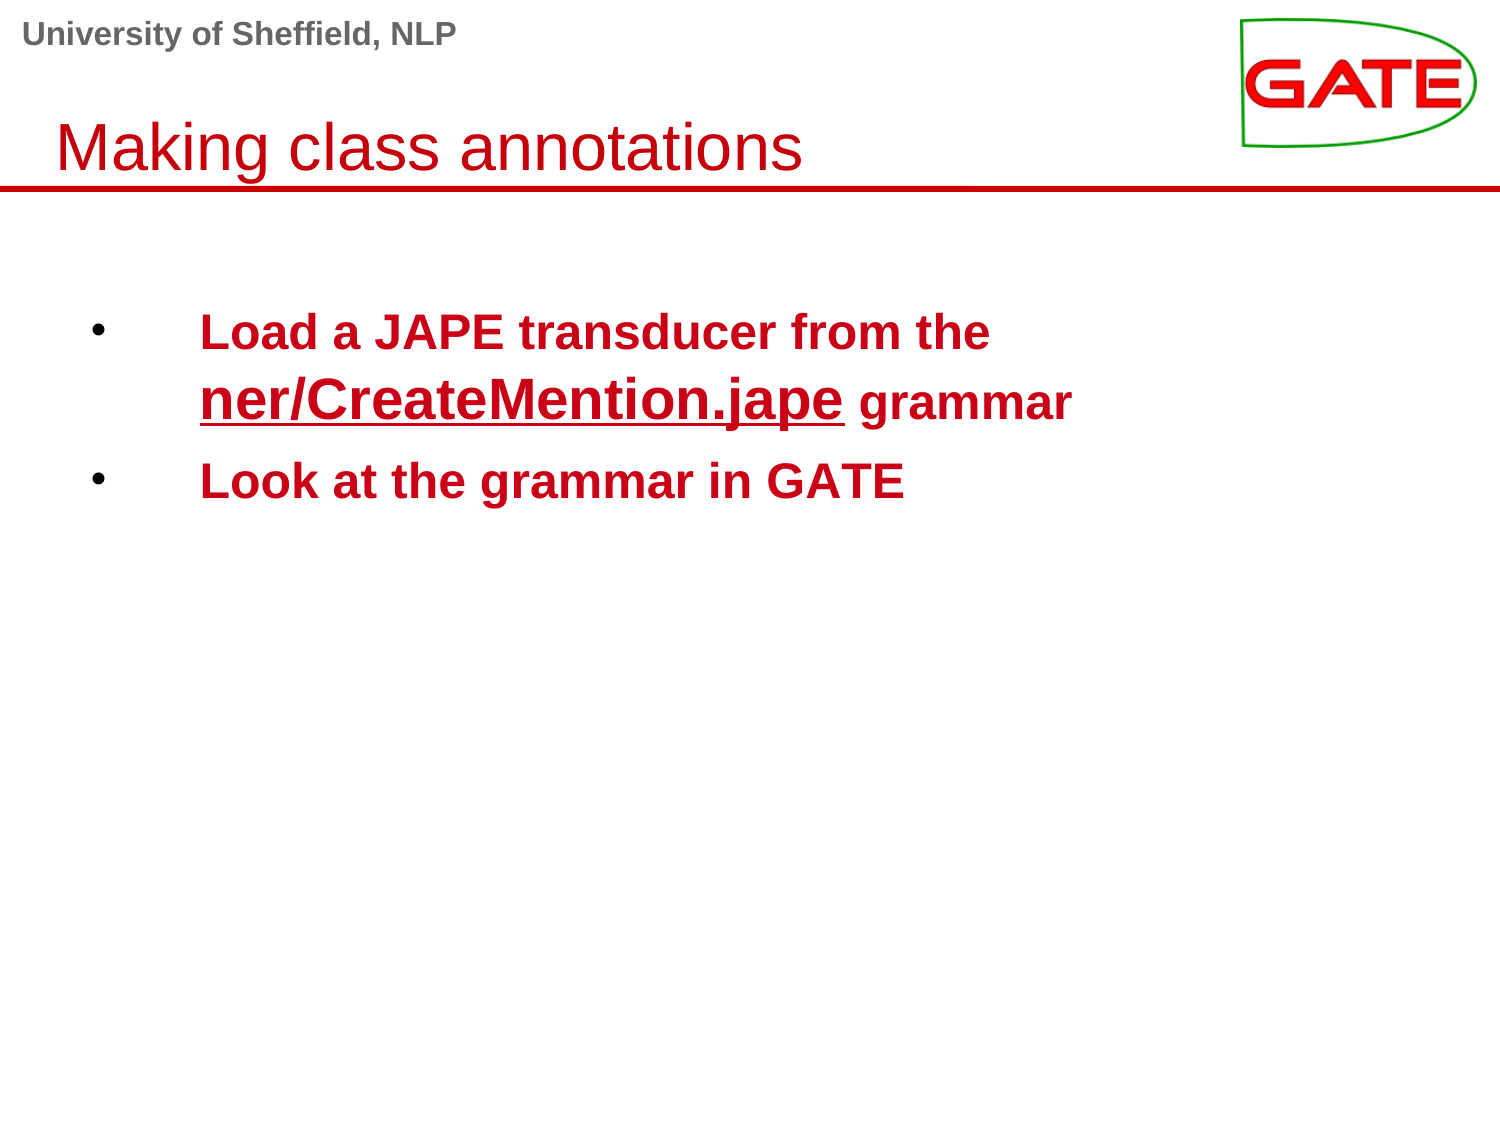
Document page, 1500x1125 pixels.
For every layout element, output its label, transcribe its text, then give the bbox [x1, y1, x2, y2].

list Load a JAPE transducer from the ner/CreateMention.jape grammar Look at the grammar in GATE [75, 290, 1425, 1034]
title Making class annotations [41, 37, 1391, 254]
picture [1240, 18, 1477, 148]
